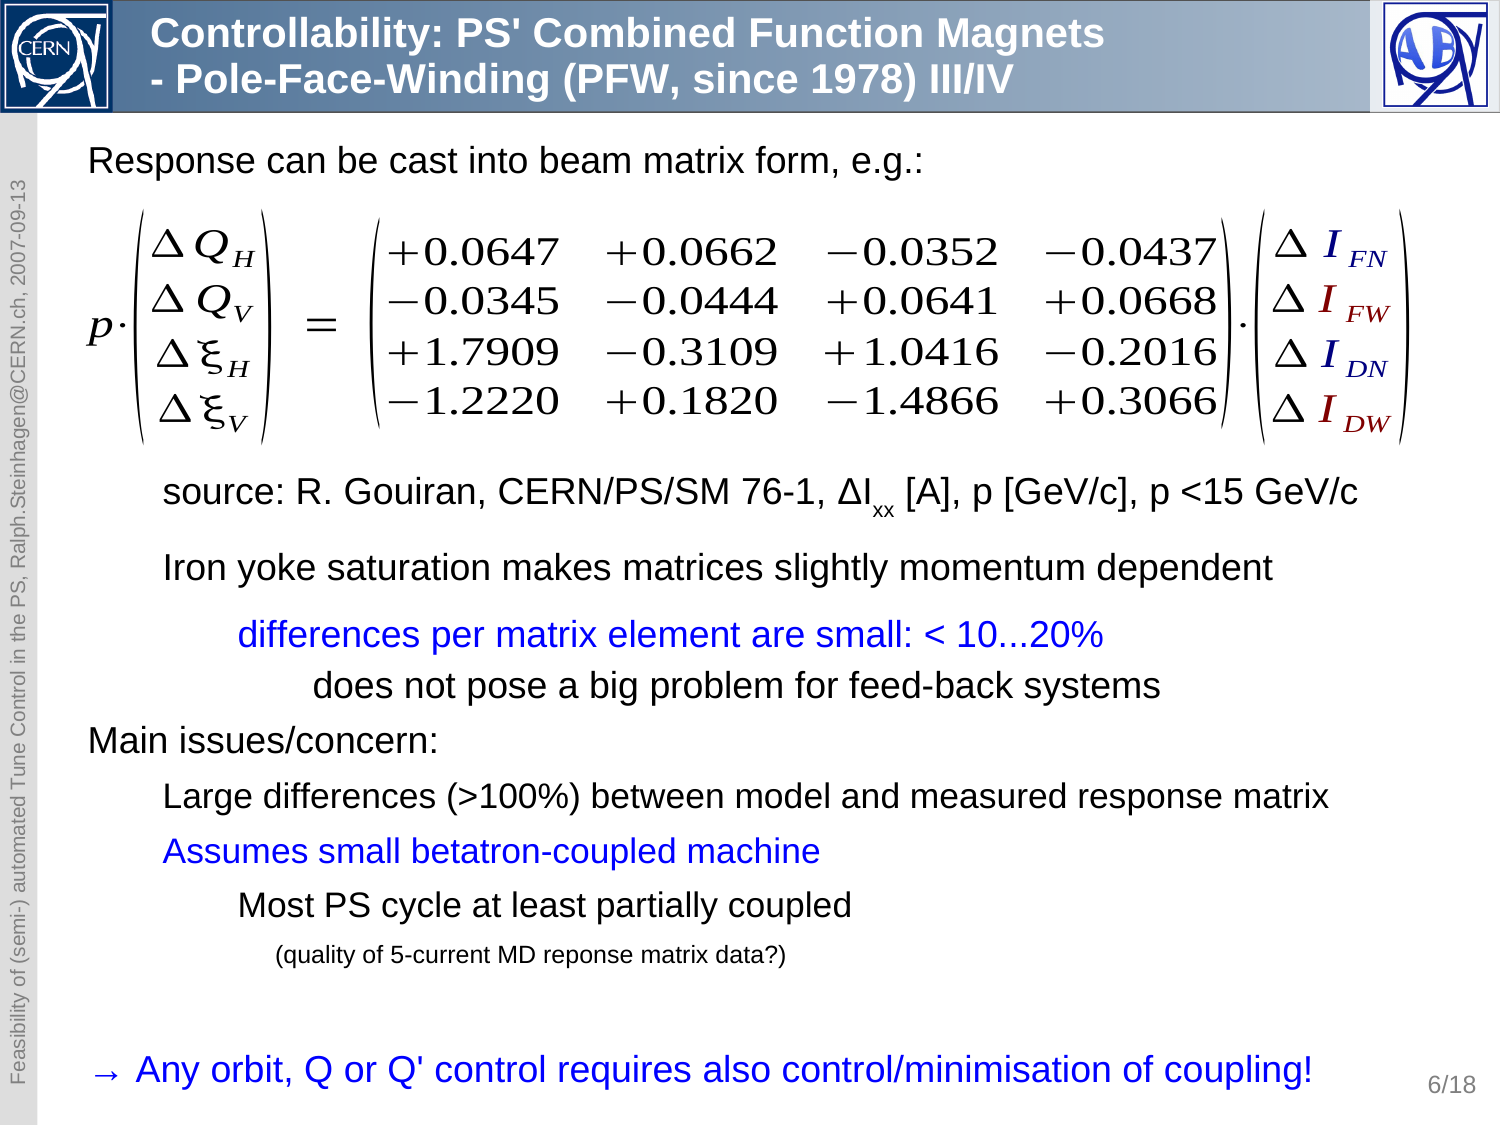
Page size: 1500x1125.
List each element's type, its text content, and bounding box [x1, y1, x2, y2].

picture [1382, 1, 1489, 108]
picture [0, 0, 113, 113]
chart [68, 206, 1425, 449]
title Controllability: PS' Combined Function Magnets - Pole-Face-Winding (PFW, since 1978) III/IV [150, 7, 1329, 106]
list Response can be cast into beam matrix form, e.g.: source: R. Gouiran, CERN/PS/SM 76-1, ΔIxx [A], p [GeV/c], p <15 GeV/c Iron yoke saturation makes matrices slightly momentum dependent differences per matrix element are small: < 10...20% does not pose a big problem for feed-back systems Main issues/concern: Large differences (>100%) between model and measured response matrix Assumes small betatron-coupled machine Most PS cycle at least partially coupled (quality of 5-current MD reponse matrix data?) → Any orbit, Q or Q' control requires also control/minimisation of coupling! [87, 137, 1438, 1091]
